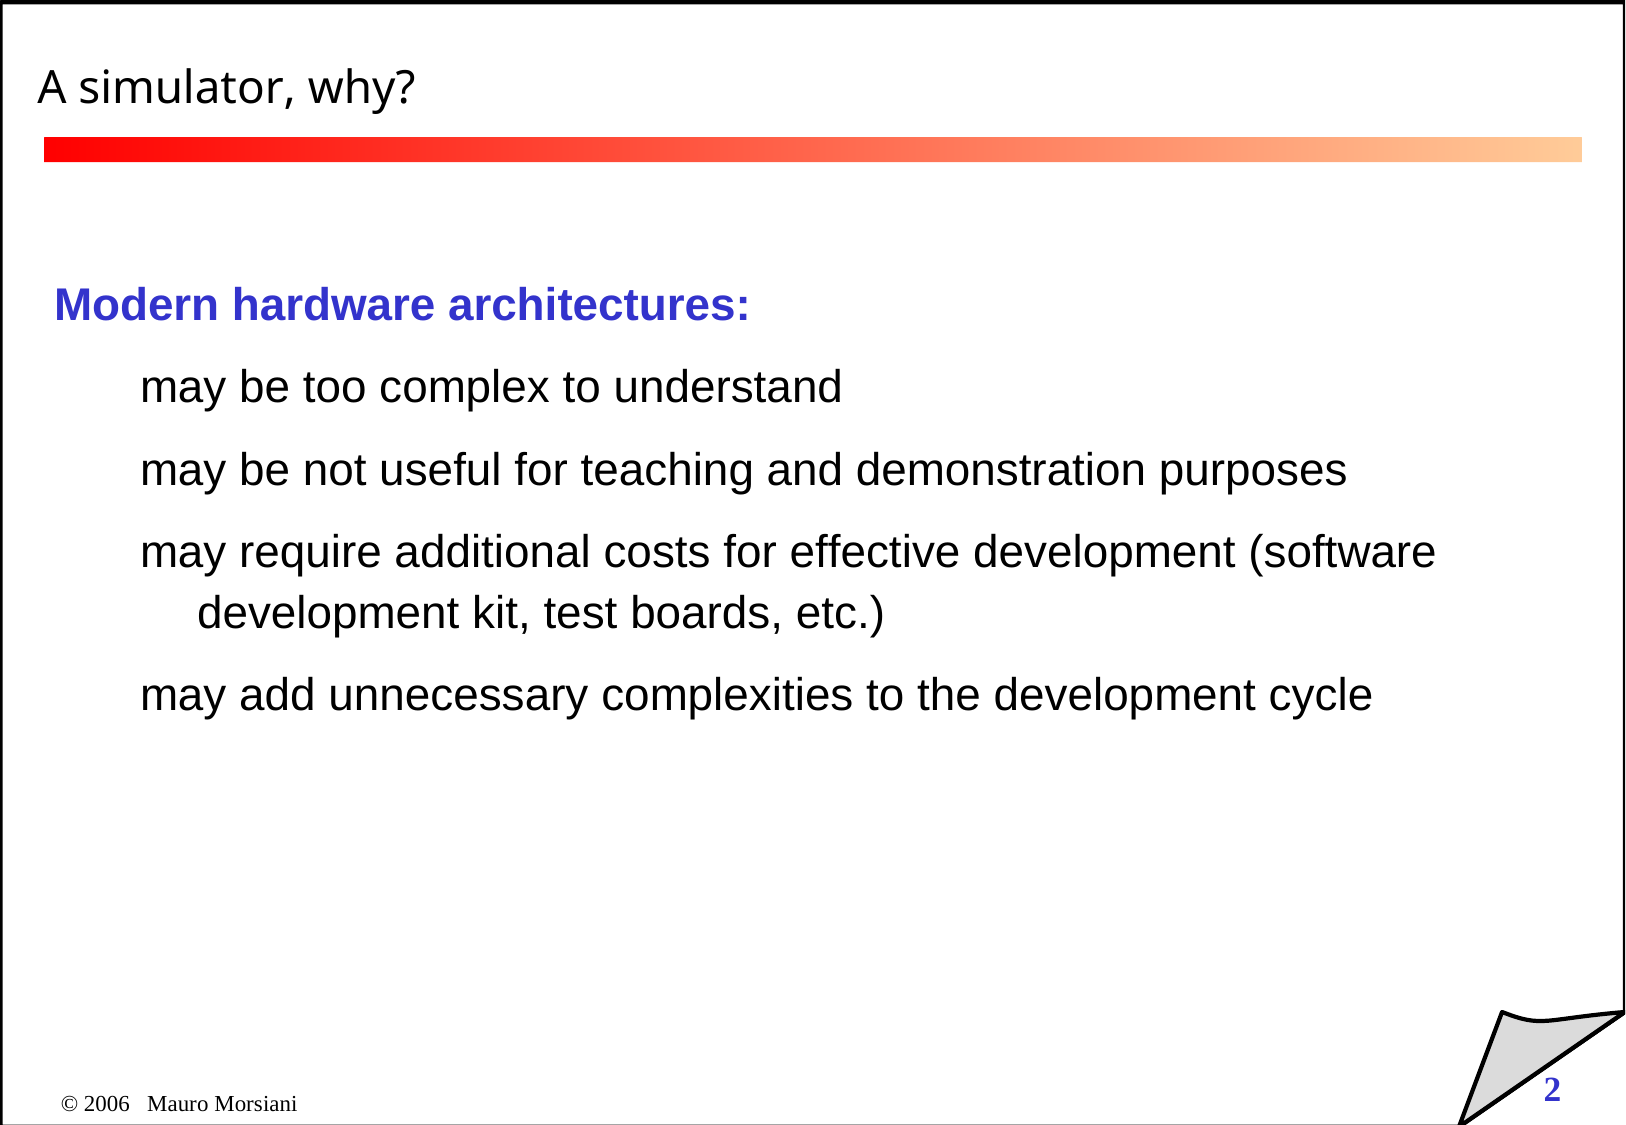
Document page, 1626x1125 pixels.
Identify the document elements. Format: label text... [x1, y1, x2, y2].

list Modern hardware architectures: may be too complex to understand may be not useful for teaching and demonstration purposes may require additional costs for effective development (software development kit, test boards, etc.) may add unnecessary complexities to the development cycle [54, 187, 1571, 1124]
title A simulator, why? [37, 44, 1588, 131]
